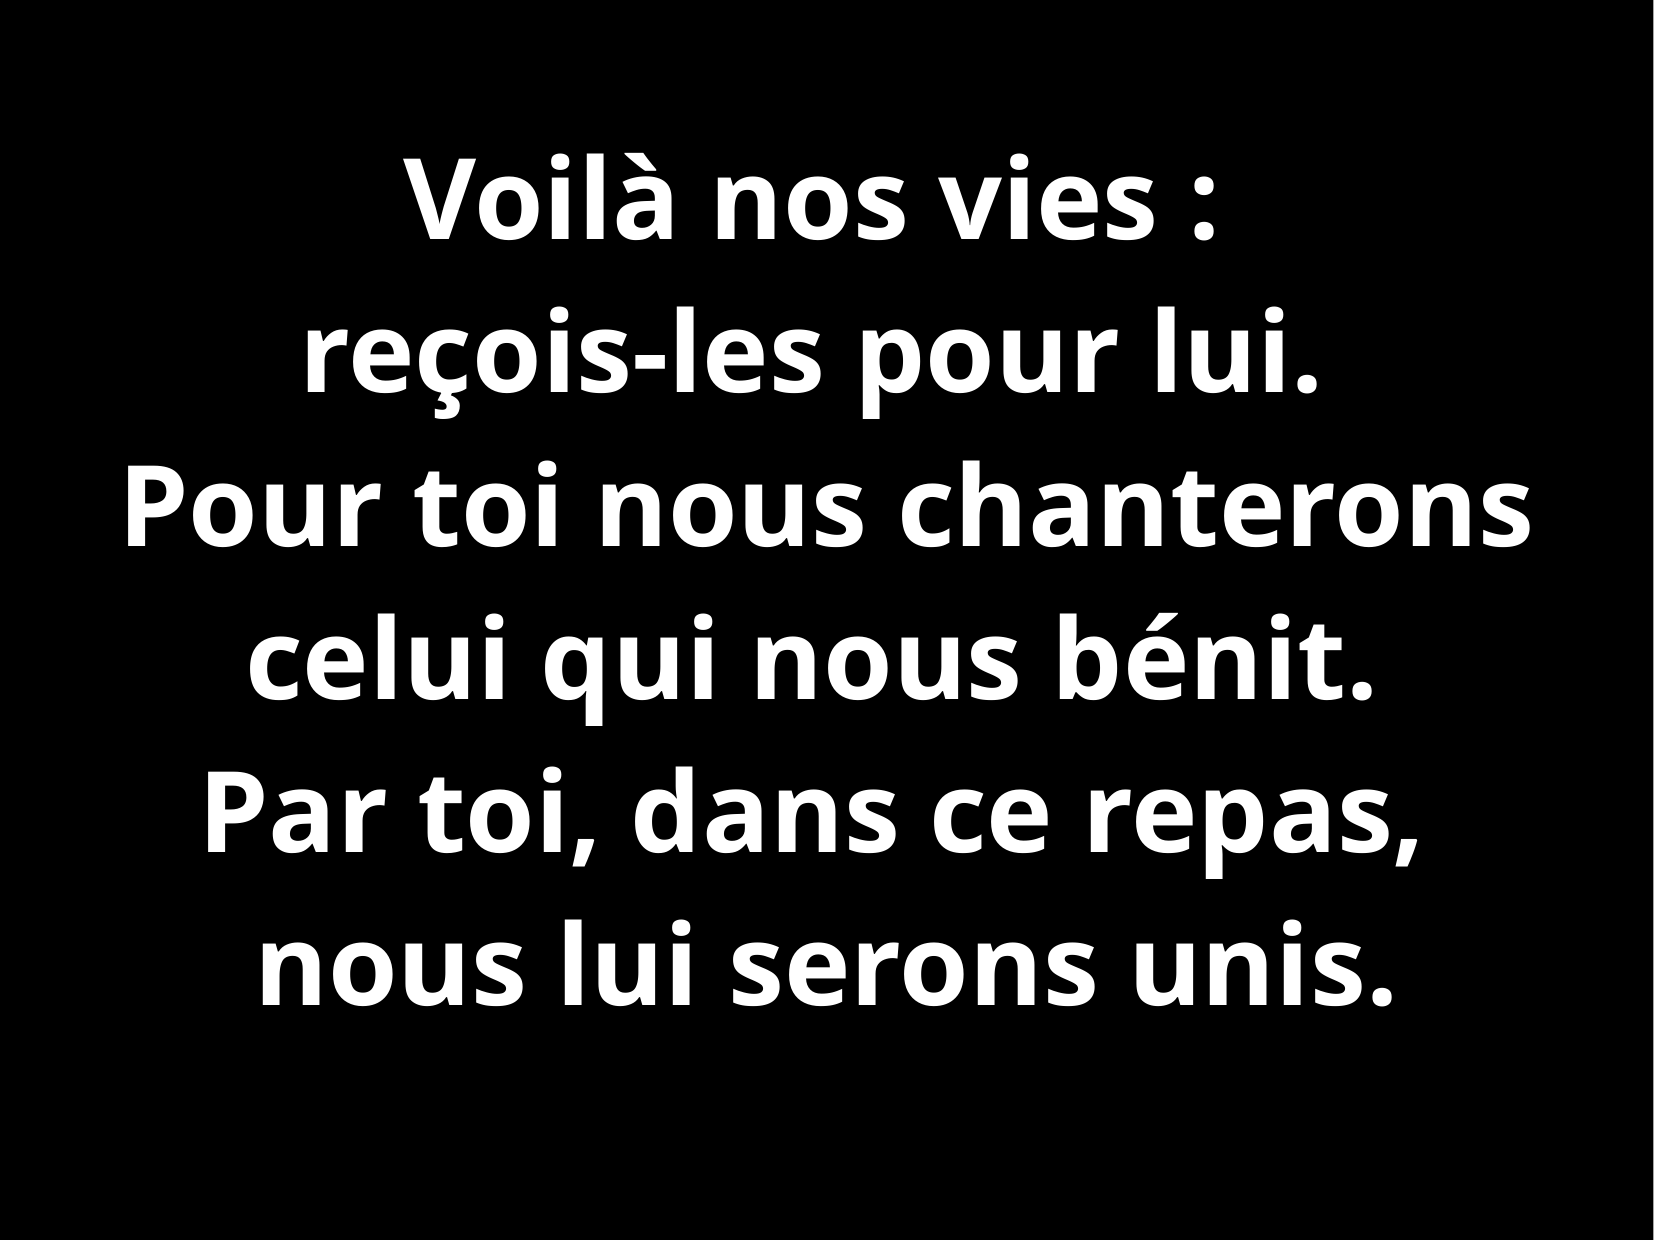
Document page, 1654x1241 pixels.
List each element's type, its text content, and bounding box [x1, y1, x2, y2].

subtitle Voilà nos vies : reçois-les pour lui. Pour toi nous chanterons celui qui nous bénit. Par toi, dans ce repas, nous lui serons unis. [82, 49, 1571, 1109]
